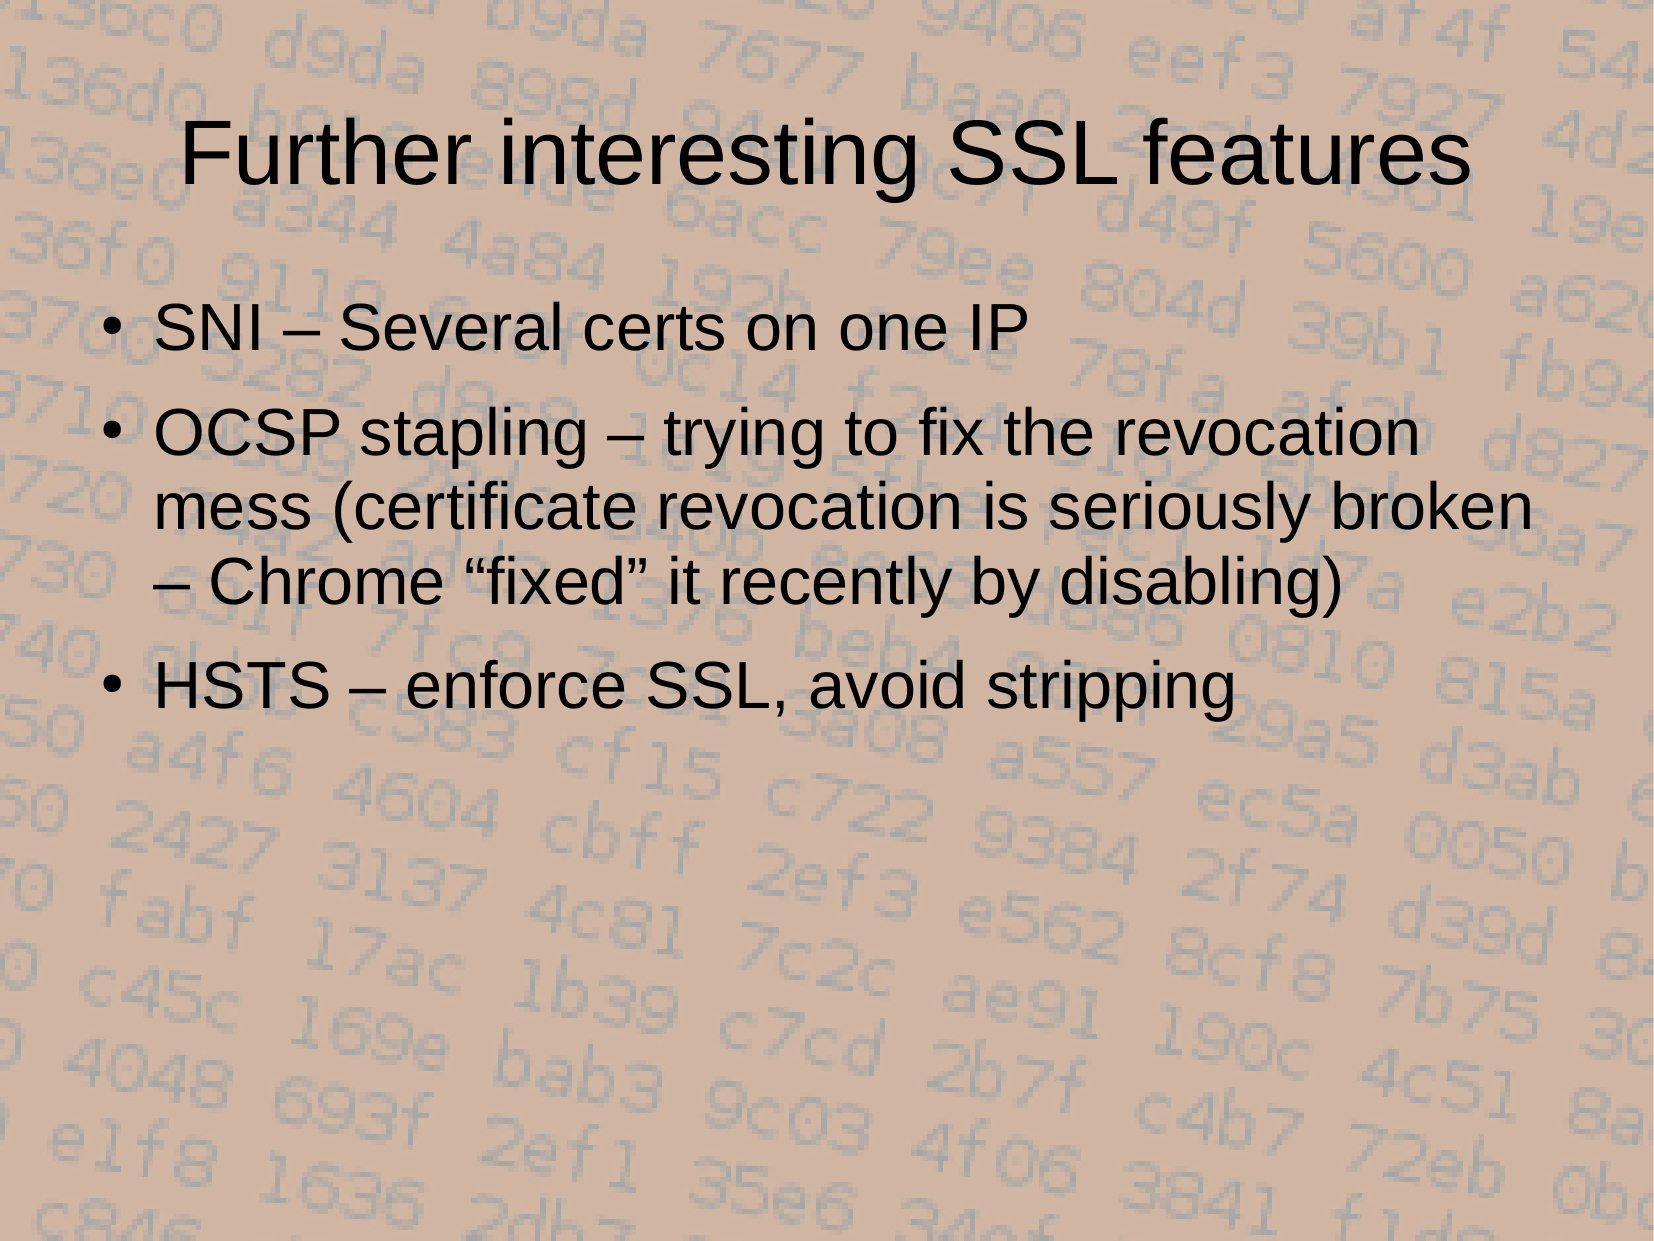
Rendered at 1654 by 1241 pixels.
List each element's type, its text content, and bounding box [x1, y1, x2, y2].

picture [0, 0, 1654, 1241]
title Further interesting SSL features [82, 49, 1571, 257]
list SNI – Several certs on one IP OCSP stapling – trying to fix the revocation mess (certificate revocation is seriously broken – Chrome “fixed” it recently by disabling) HSTS – enforce SSL, avoid stripping [82, 290, 1571, 1010]
